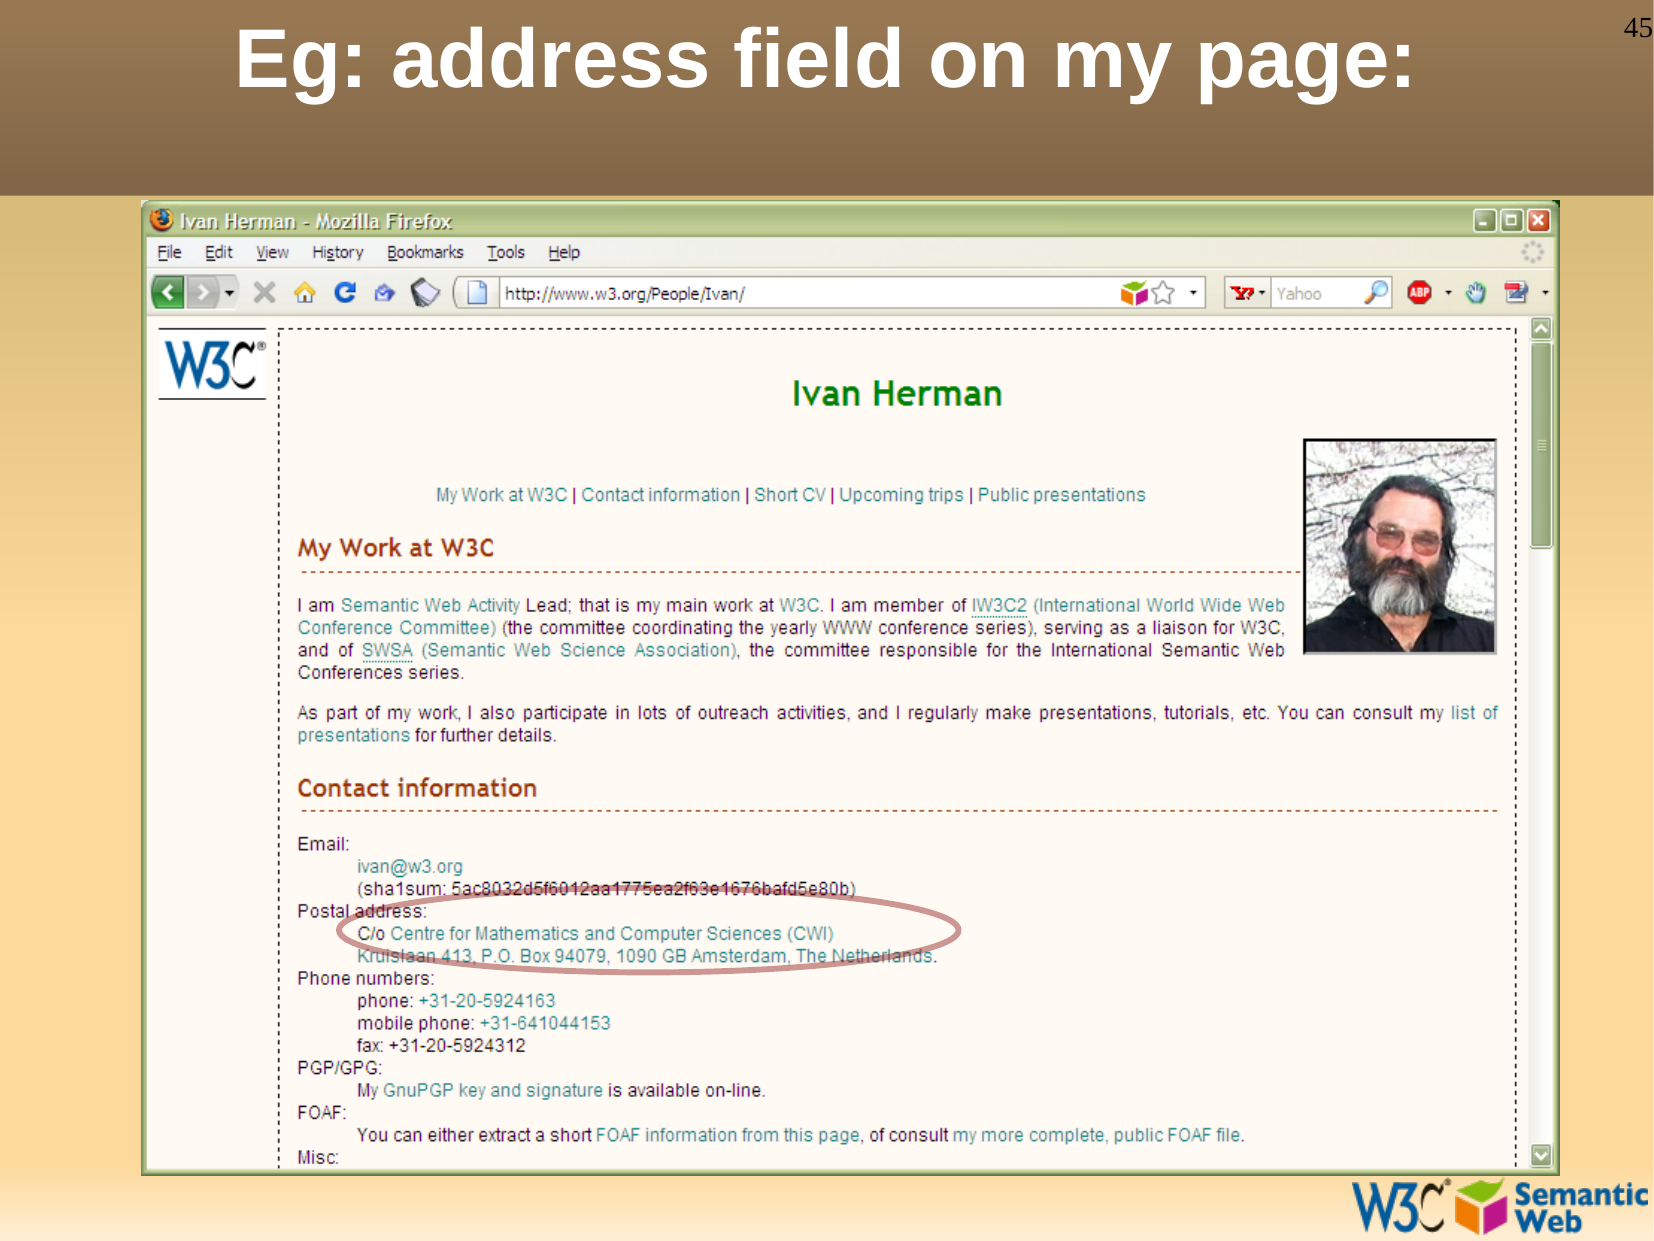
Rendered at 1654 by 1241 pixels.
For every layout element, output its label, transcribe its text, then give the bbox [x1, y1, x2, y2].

title Eg: address field on my page: [0, 0, 1654, 119]
picture [0, 119, 1654, 1241]
